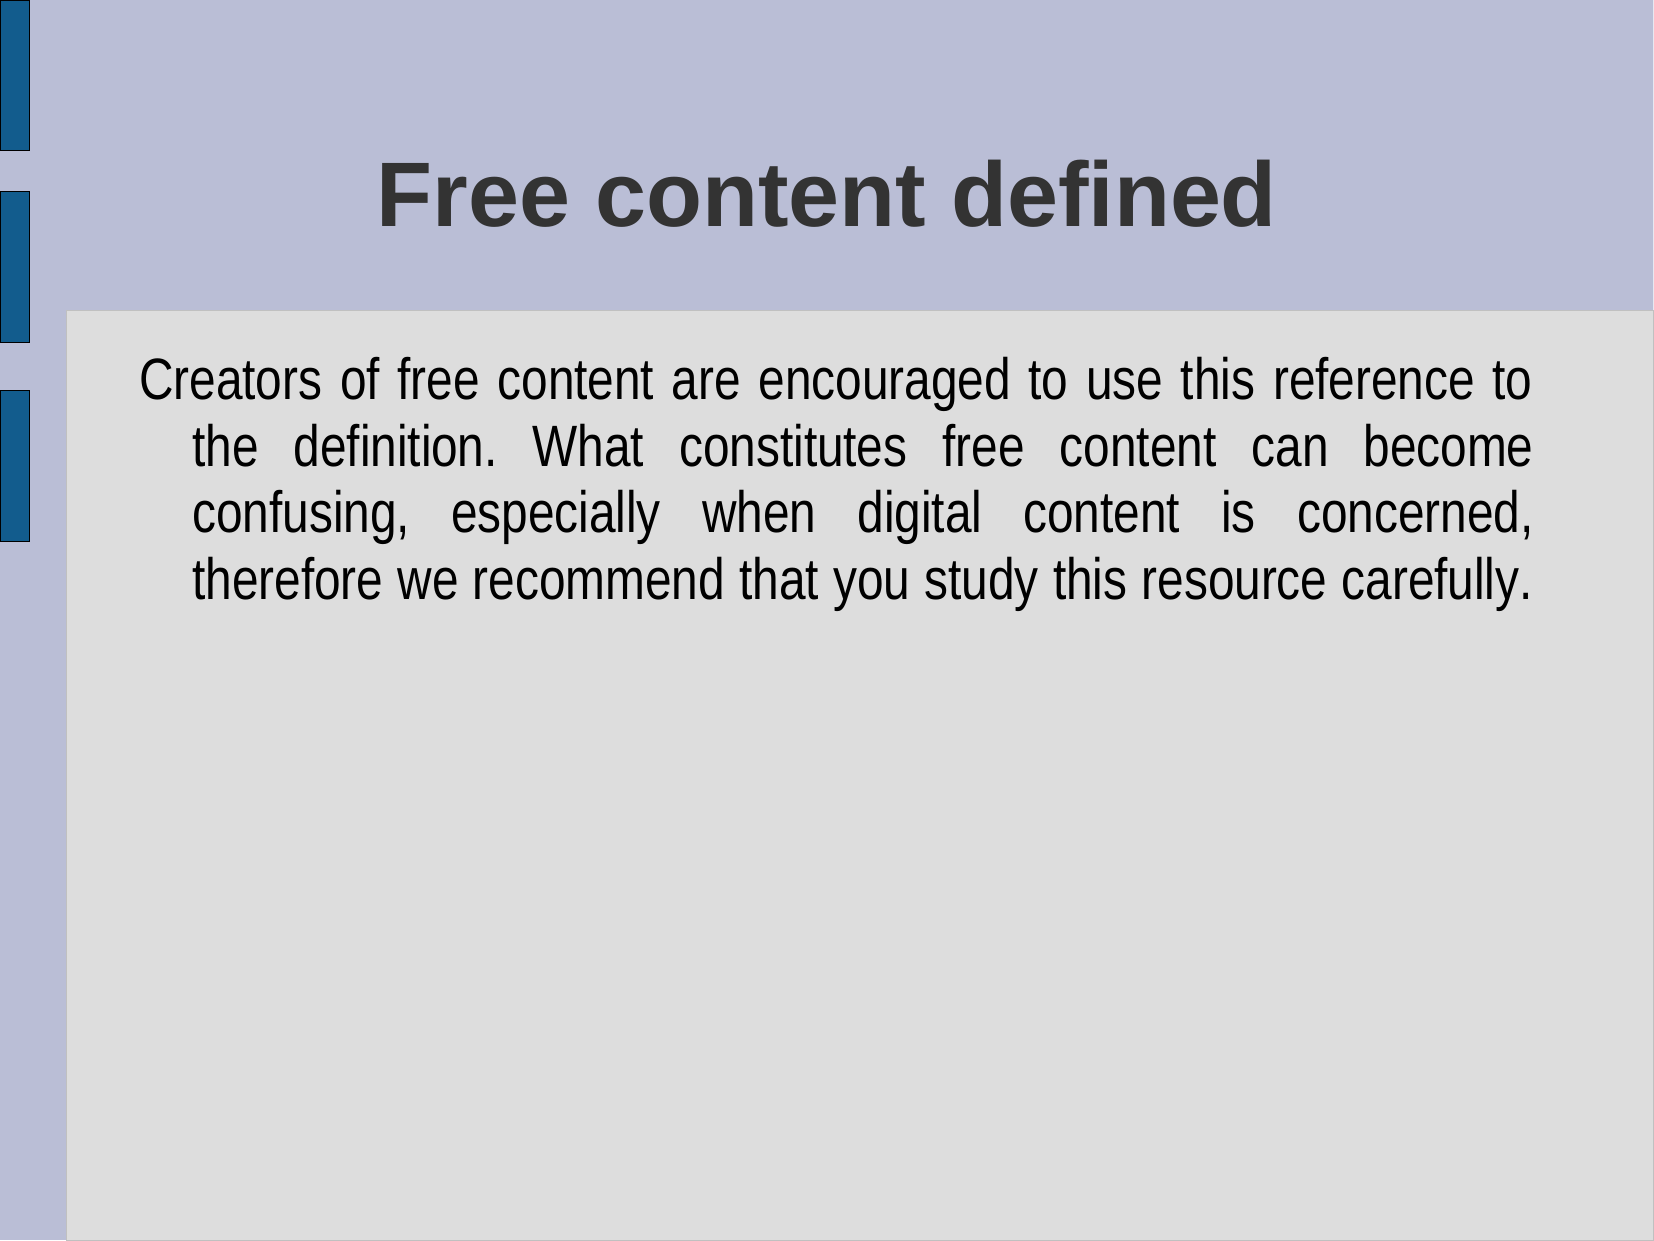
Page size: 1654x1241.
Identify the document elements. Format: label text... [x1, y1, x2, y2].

title Free content defined [121, 91, 1534, 299]
list Creators of free content are encouraged to use this reference to the definition. What constitutes free content can become confusing, especially when digital content is concerned, therefore we recommend that you study this resource carefully. [121, 344, 1534, 1112]
